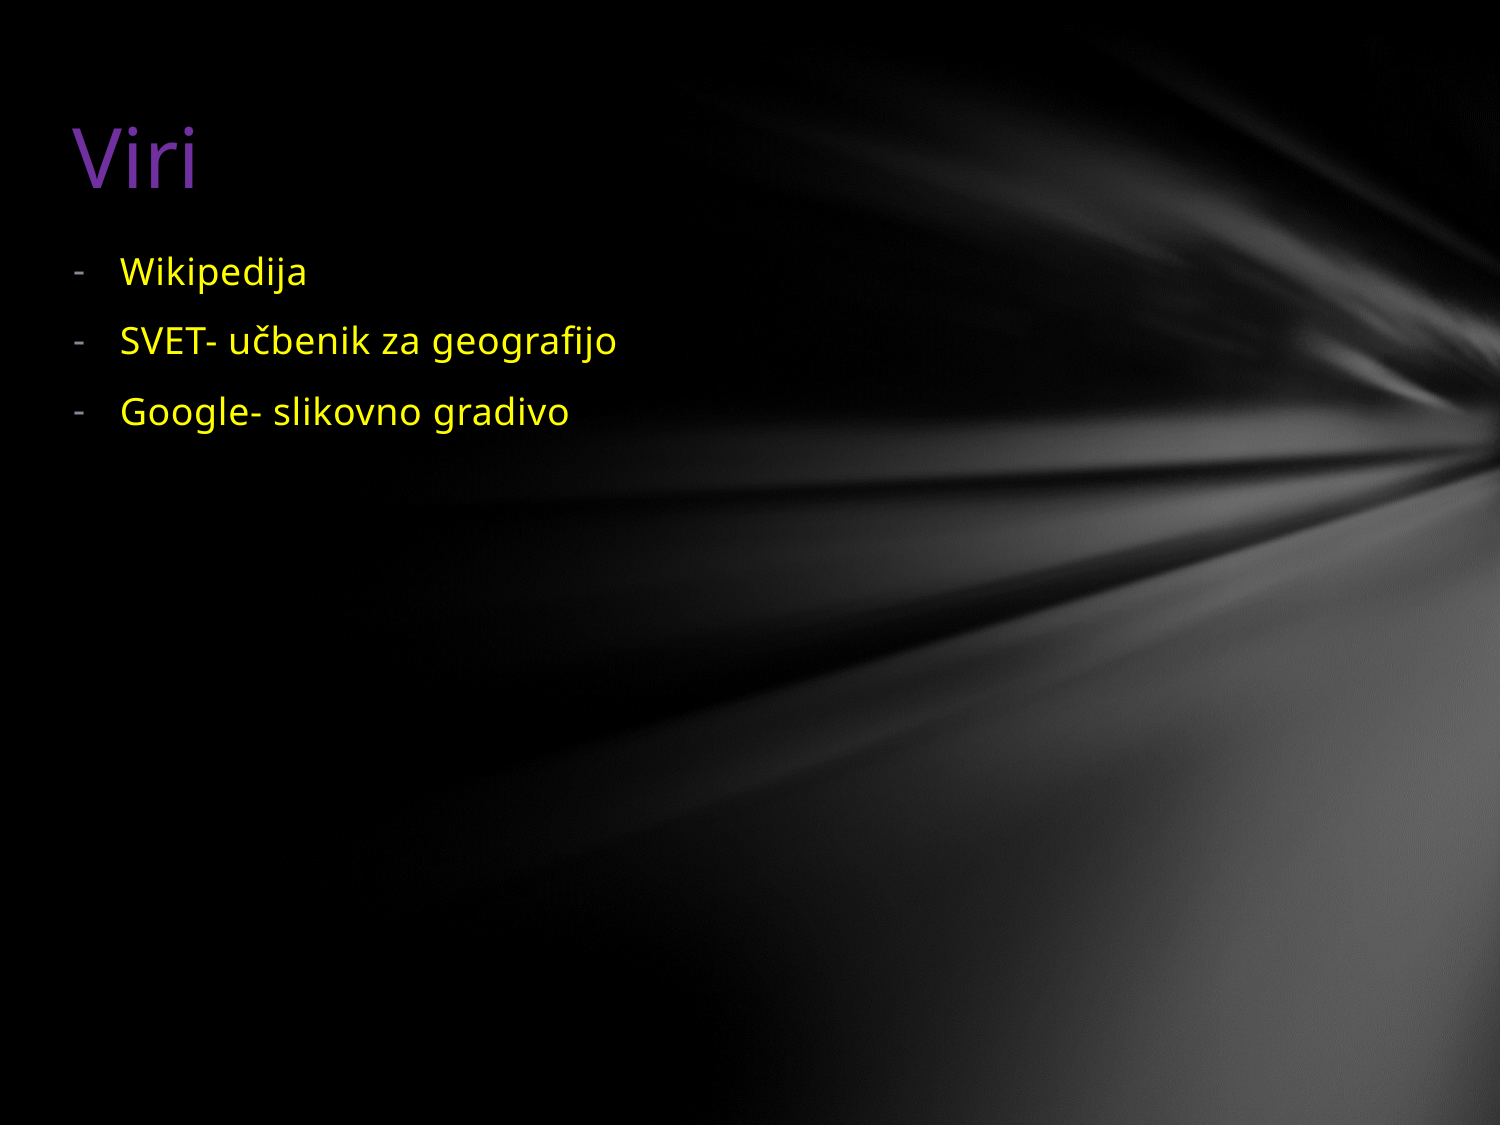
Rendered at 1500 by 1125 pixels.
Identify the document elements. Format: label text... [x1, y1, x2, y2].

list Wikipedija SVET- učbenik za geografijo Google- slikovno gradivo [57, 240, 1318, 1016]
picture [0, 0, 1500, 1125]
title Viri [57, 37, 1318, 213]
